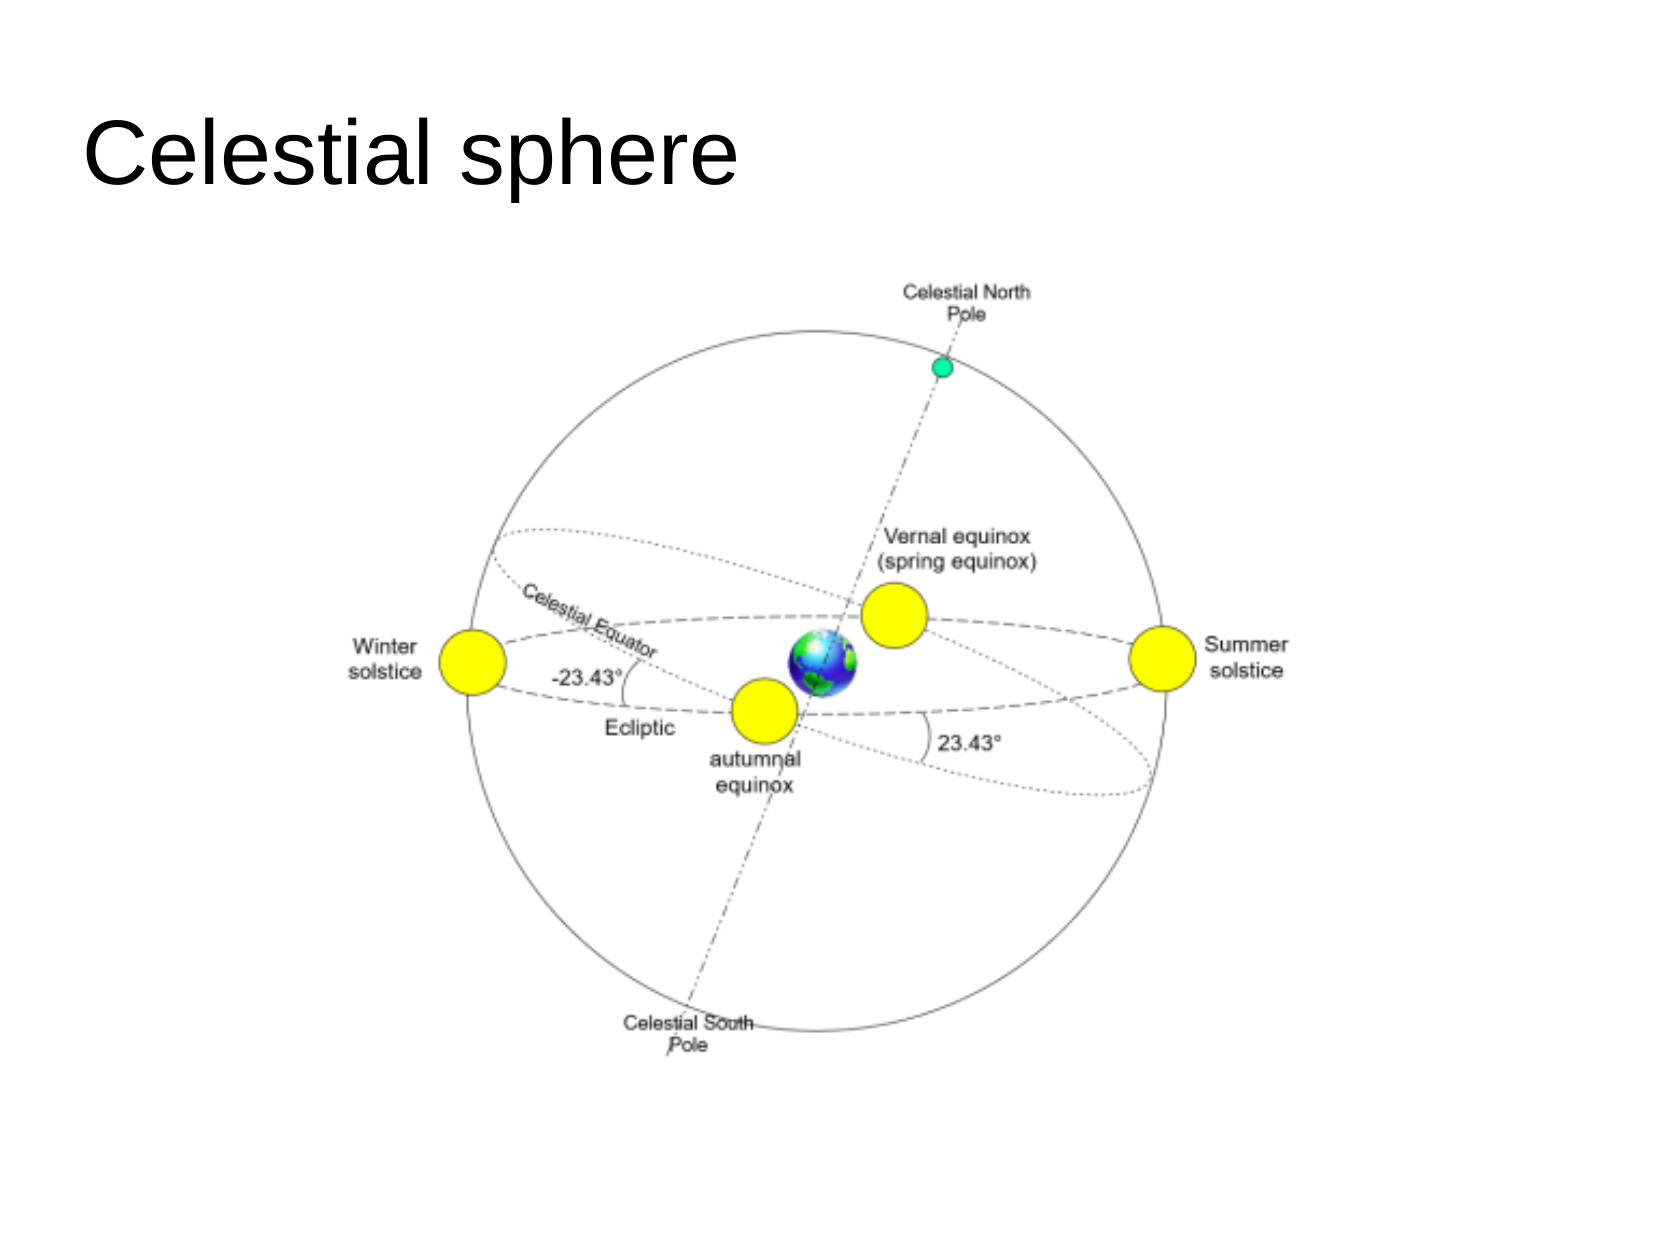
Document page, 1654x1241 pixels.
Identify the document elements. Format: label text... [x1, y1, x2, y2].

title Celestial sphere [82, 49, 1571, 257]
picture [340, 264, 1292, 1076]
